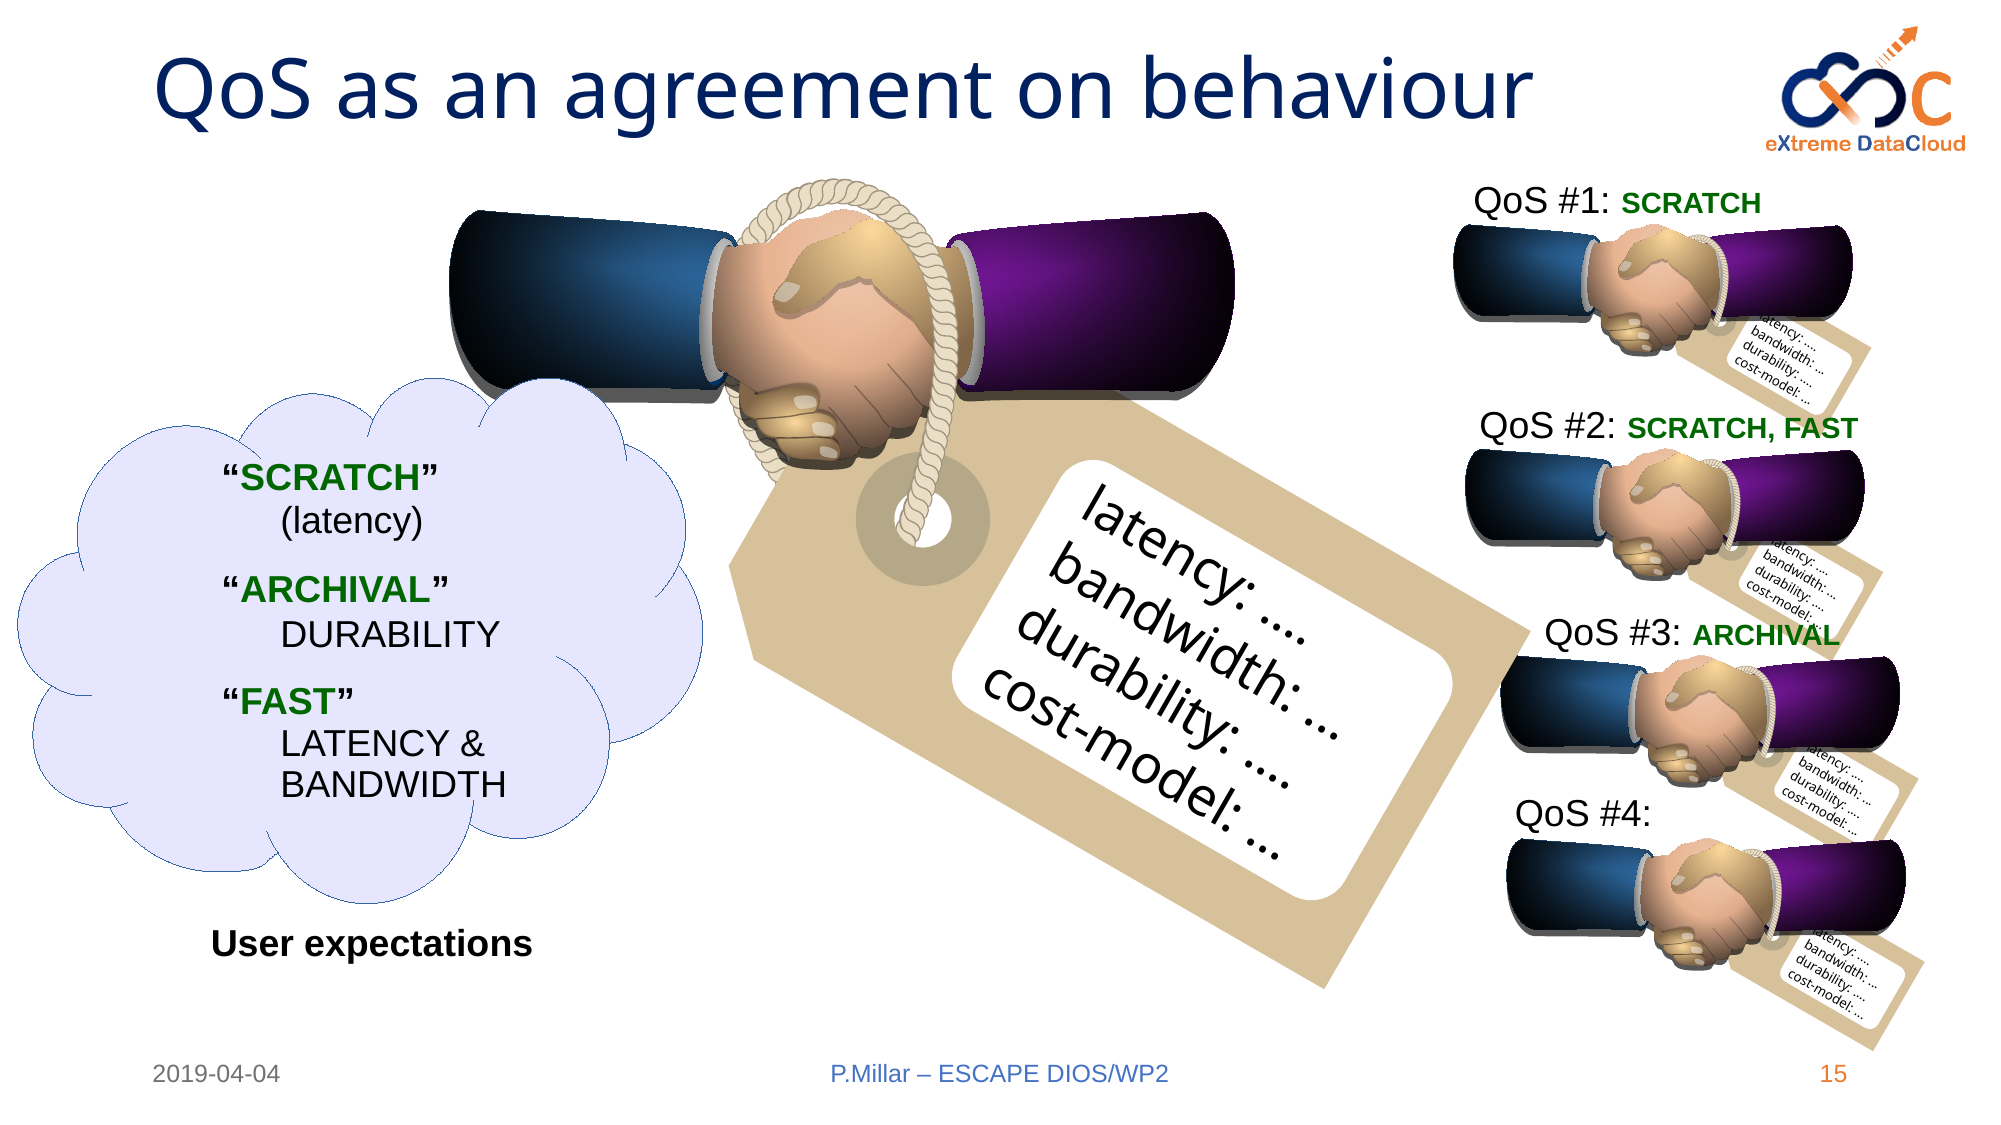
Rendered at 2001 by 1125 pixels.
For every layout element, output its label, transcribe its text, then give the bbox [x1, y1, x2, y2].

text_box QoS #3: ARCHIVAL [1531, 603, 1896, 655]
text_box “FAST” [206, 673, 369, 731]
text_box [17, 378, 703, 904]
text_box “ARCHIVAL” [206, 561, 463, 618]
text_box DURABILITY [265, 606, 562, 675]
text_box QoS #2: SCRATCH, FAST [1531, 396, 1878, 467]
text_box User expectations [82, 915, 662, 973]
text_box (latency) [265, 492, 467, 592]
footer P.Millar – ESCAPE DIOS/WP2 [662, 1042, 1338, 1103]
text_box QoS #1: SCRATCH [1458, 172, 1896, 272]
picture [1740, 18, 1985, 170]
text_box QoS #4: [1500, 785, 1867, 885]
slide_number <number> [1412, 1042, 1863, 1103]
slide_number 2019-04-04 [137, 1042, 588, 1103]
picture [437, 178, 1925, 1052]
title QoS as an agreement on behaviour [137, 18, 1777, 152]
text_box “SCRATCH” [206, 448, 453, 506]
text_box LATENCY & BANDWIDTH [265, 714, 721, 814]
